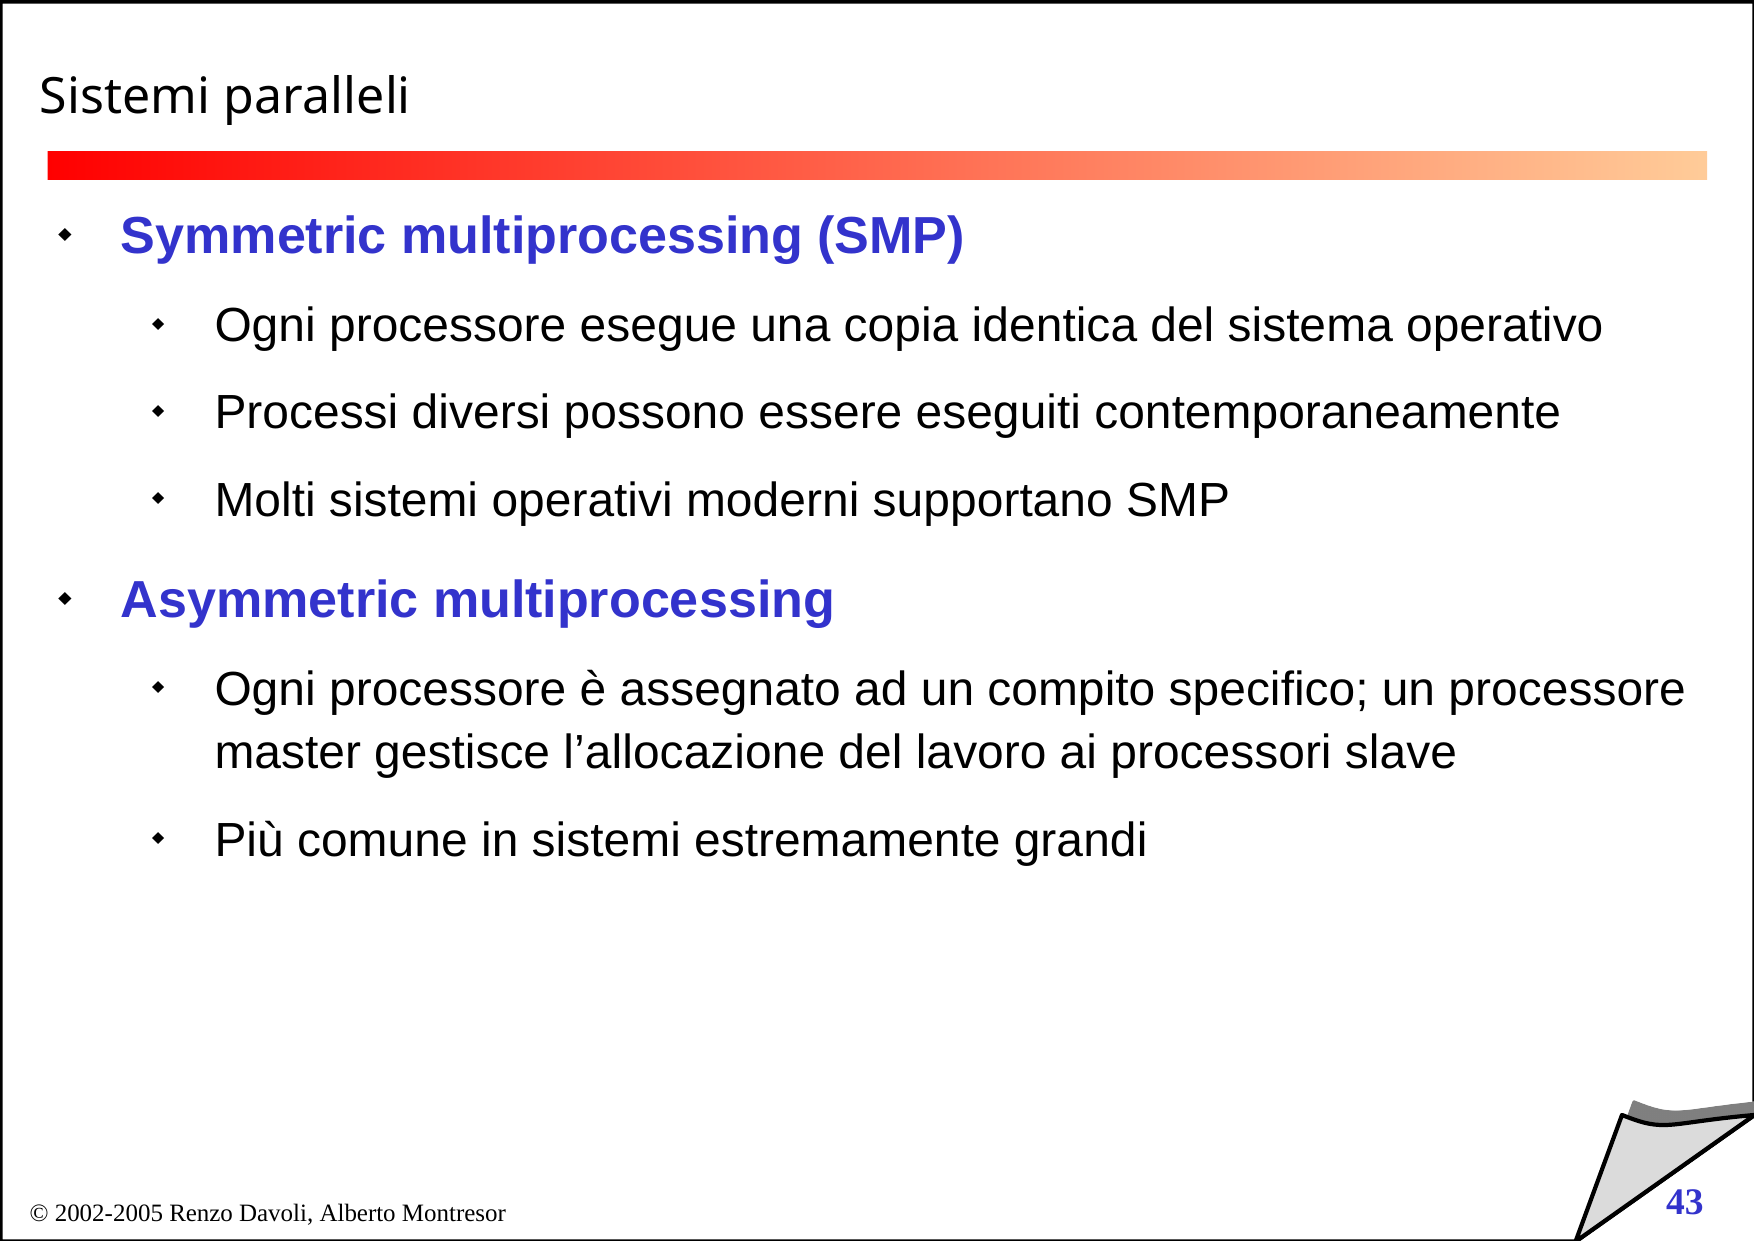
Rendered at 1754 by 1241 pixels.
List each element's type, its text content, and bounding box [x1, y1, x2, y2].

list Symmetric multiprocessing (SMP) Ogni processore esegue una copia identica del sistema operativo Processi diversi possono essere eseguiti contemporaneamente Molti sistemi operativi moderni supportano SMP Asymmetric multiprocessing Ogni processore è assegnato ad un compito specifico; un processore master gestisce l’allocazione del lavoro ai processori slave Più comune in sistemi estremamente grandi [58, 206, 1696, 1013]
title Sistemi paralleli [40, 49, 1713, 144]
